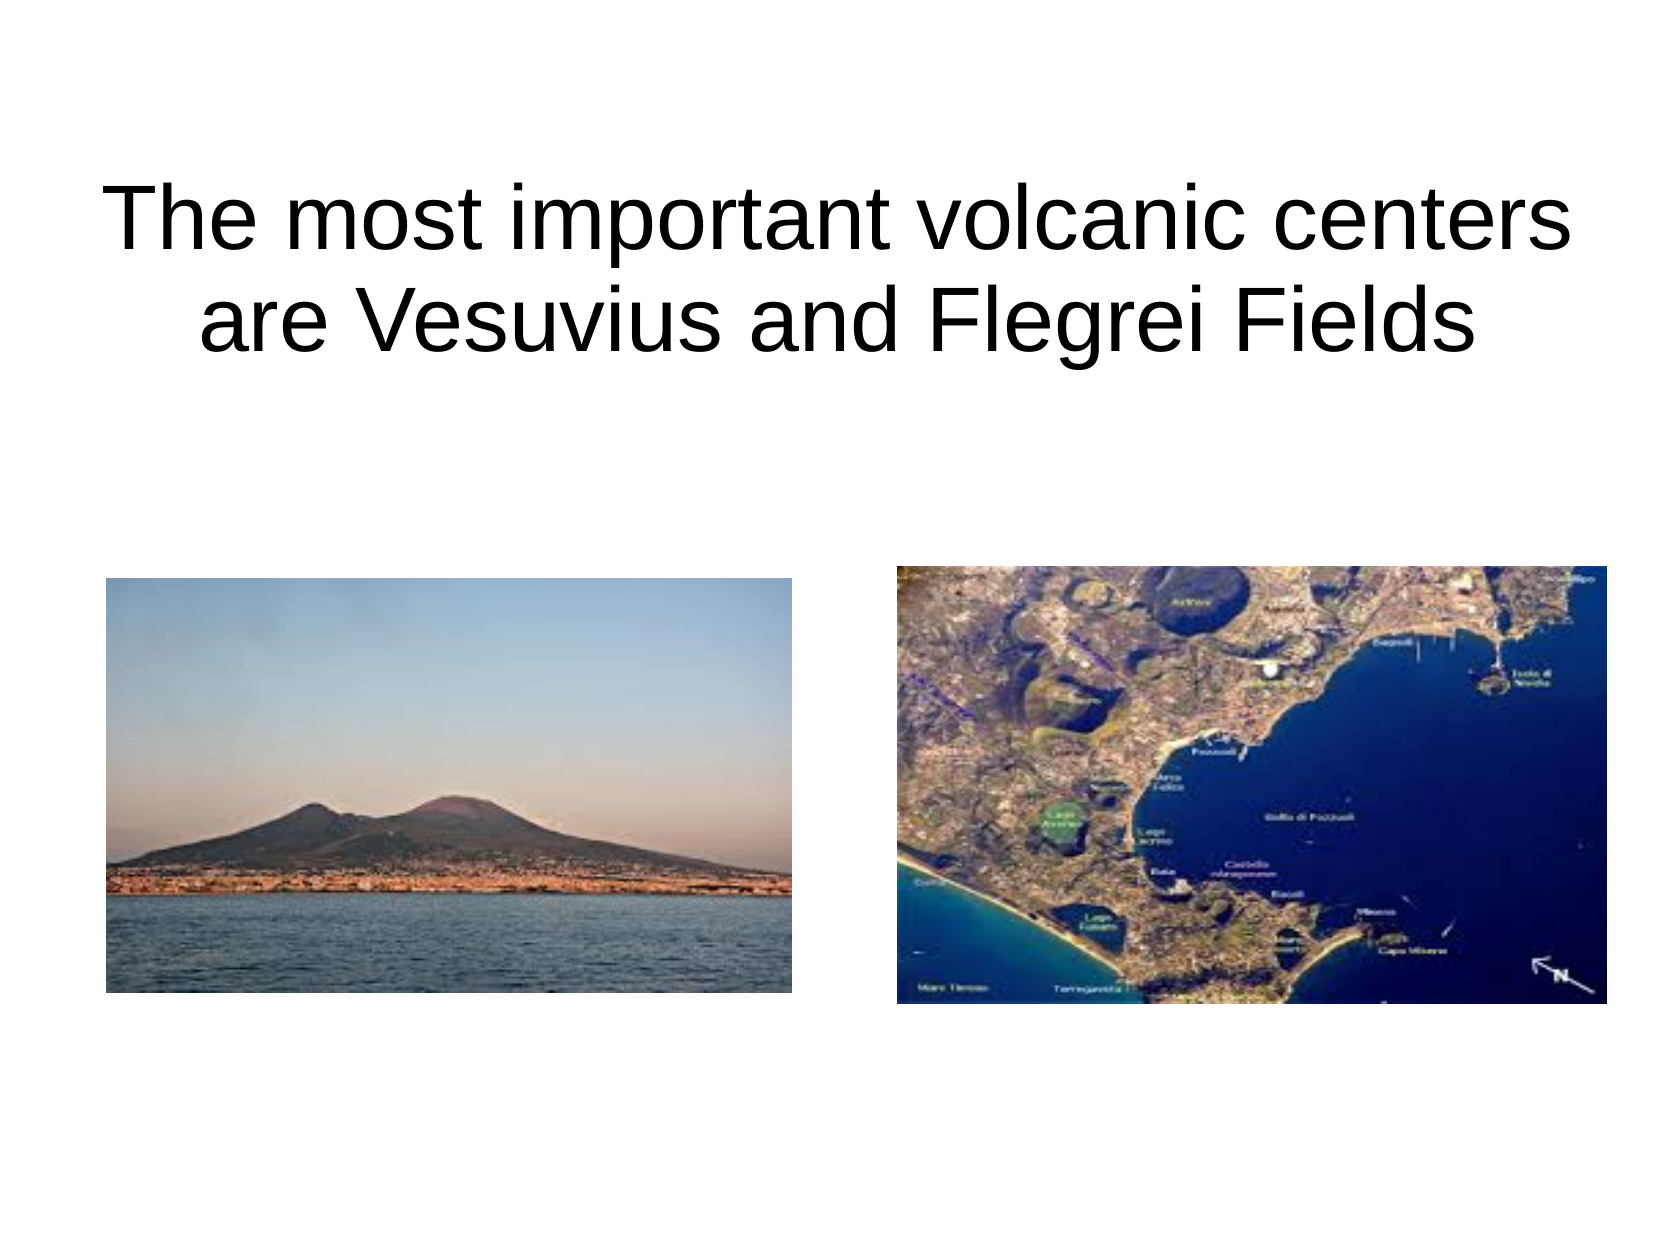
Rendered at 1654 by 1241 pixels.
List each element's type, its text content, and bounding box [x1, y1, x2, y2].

picture [897, 566, 1607, 1004]
picture [106, 578, 792, 993]
title The most important volcanic centers are Vesuvius and Flegrei Fields [94, 165, 1583, 373]
